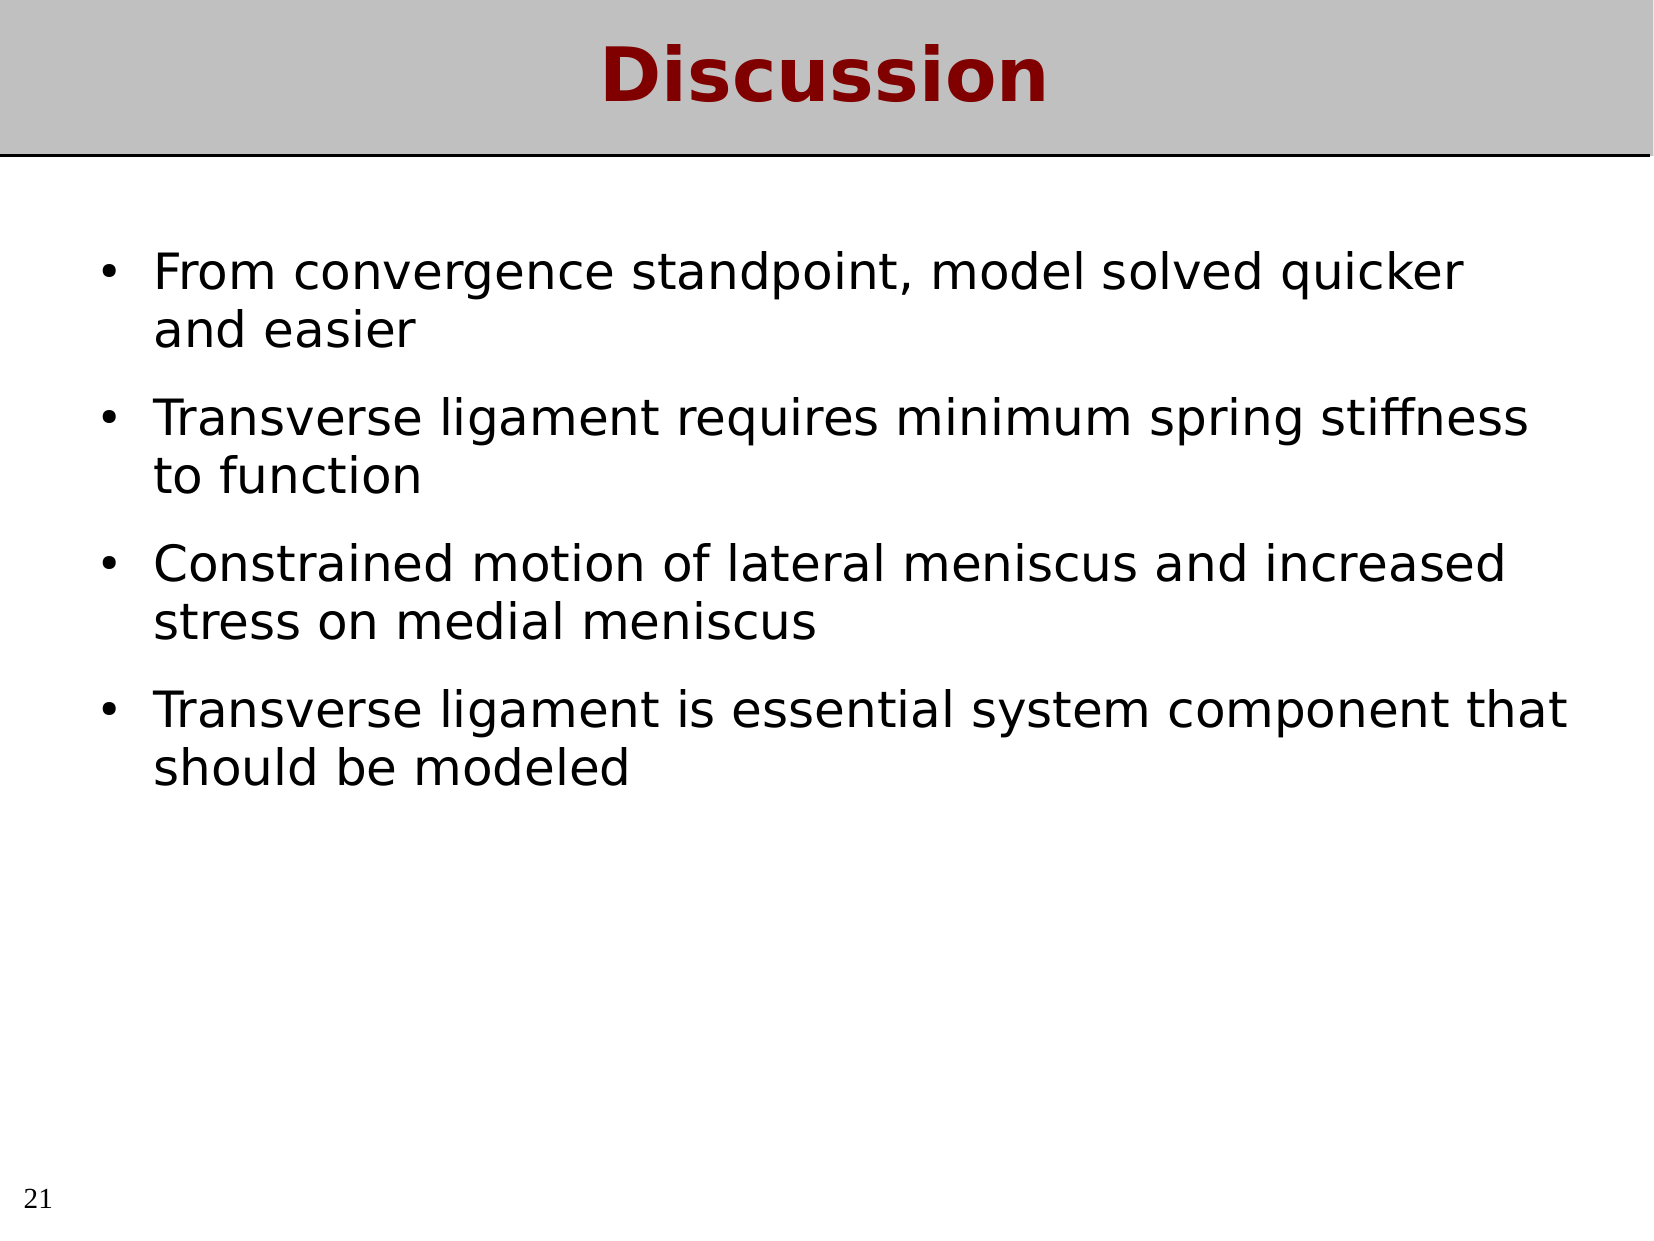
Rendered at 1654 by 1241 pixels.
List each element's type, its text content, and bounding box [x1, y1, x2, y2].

list From convergence standpoint, model solved quicker and easier Transverse ligament requires minimum spring stiffness to function Constrained motion of lateral meniscus and increased stress on medial meniscus Transverse ligament is essential system component that should be modeled [82, 242, 1571, 963]
text_box Discussion [0, 31, 1651, 119]
text_box [0, 0, 1654, 156]
